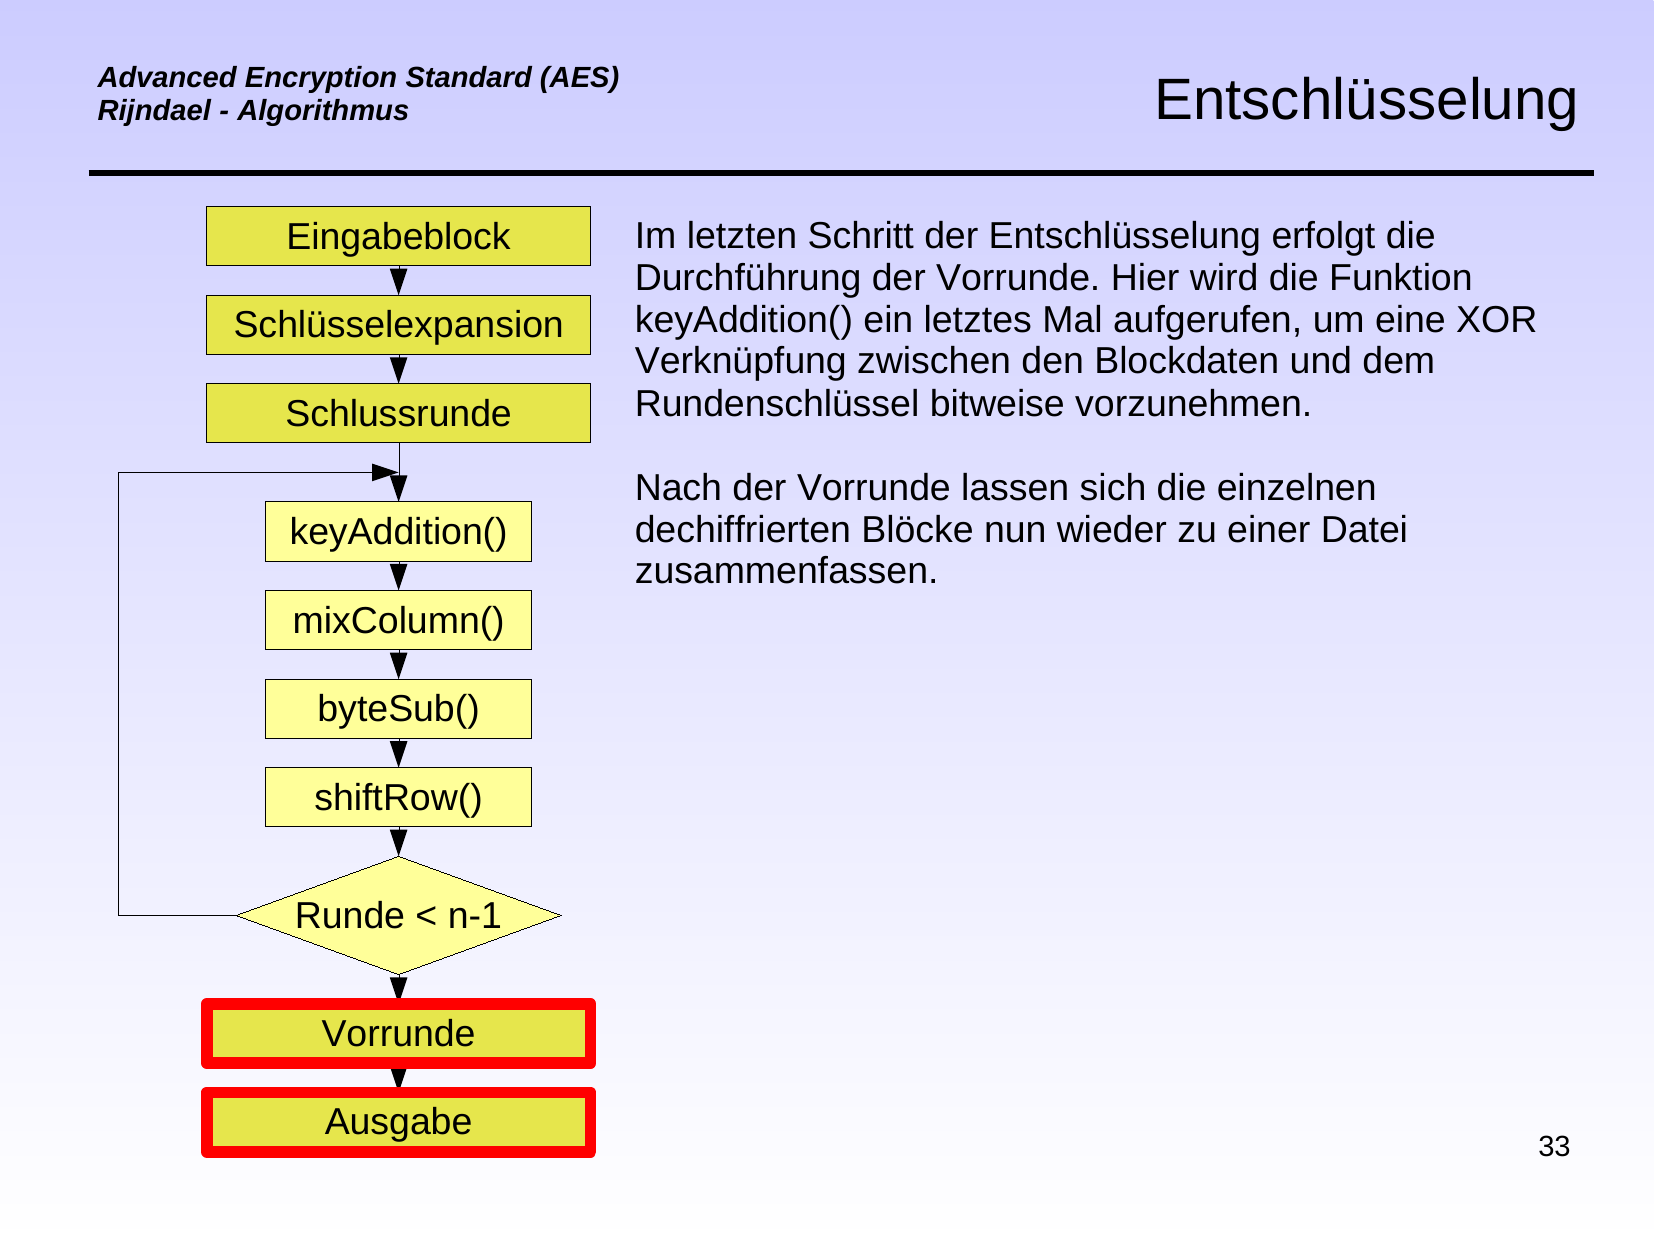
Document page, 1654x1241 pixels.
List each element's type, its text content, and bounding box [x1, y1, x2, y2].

text_box keyAddition() [265, 501, 532, 562]
text_box Eingabeblock [206, 206, 591, 266]
text_box Runde < n-1 [237, 856, 562, 975]
text_box mixColumn() [265, 590, 532, 650]
text_box Entschlüsselung [620, 59, 1595, 139]
text_box Advanced Encryption Standard (AES) Rijndael - Algorithmus [82, 29, 650, 159]
text_box Im letzten Schritt der Entschlüsselung erfolgt die Durchführung der Vorrunde. Hier wird die Funktion keyAddition() ein letztes Mal aufgerufen, um eine XOR Verknüpfung zwischen den Blockdaten und dem Rundenschlüssel bitweise vorzunehmen. Nach der Vorrunde lassen sich die einzelnen dechiffrierten Blöcke nun wieder zu einer Datei zusammenfassen. [620, 206, 1595, 600]
text_box shiftRow() [265, 767, 532, 827]
text_box Schlussrunde [206, 383, 591, 443]
text_box [206, 1092, 591, 1152]
text_box Schlüsselexpansion [206, 295, 591, 355]
text_box byteSub() [265, 679, 532, 739]
text_box [206, 1003, 591, 1064]
